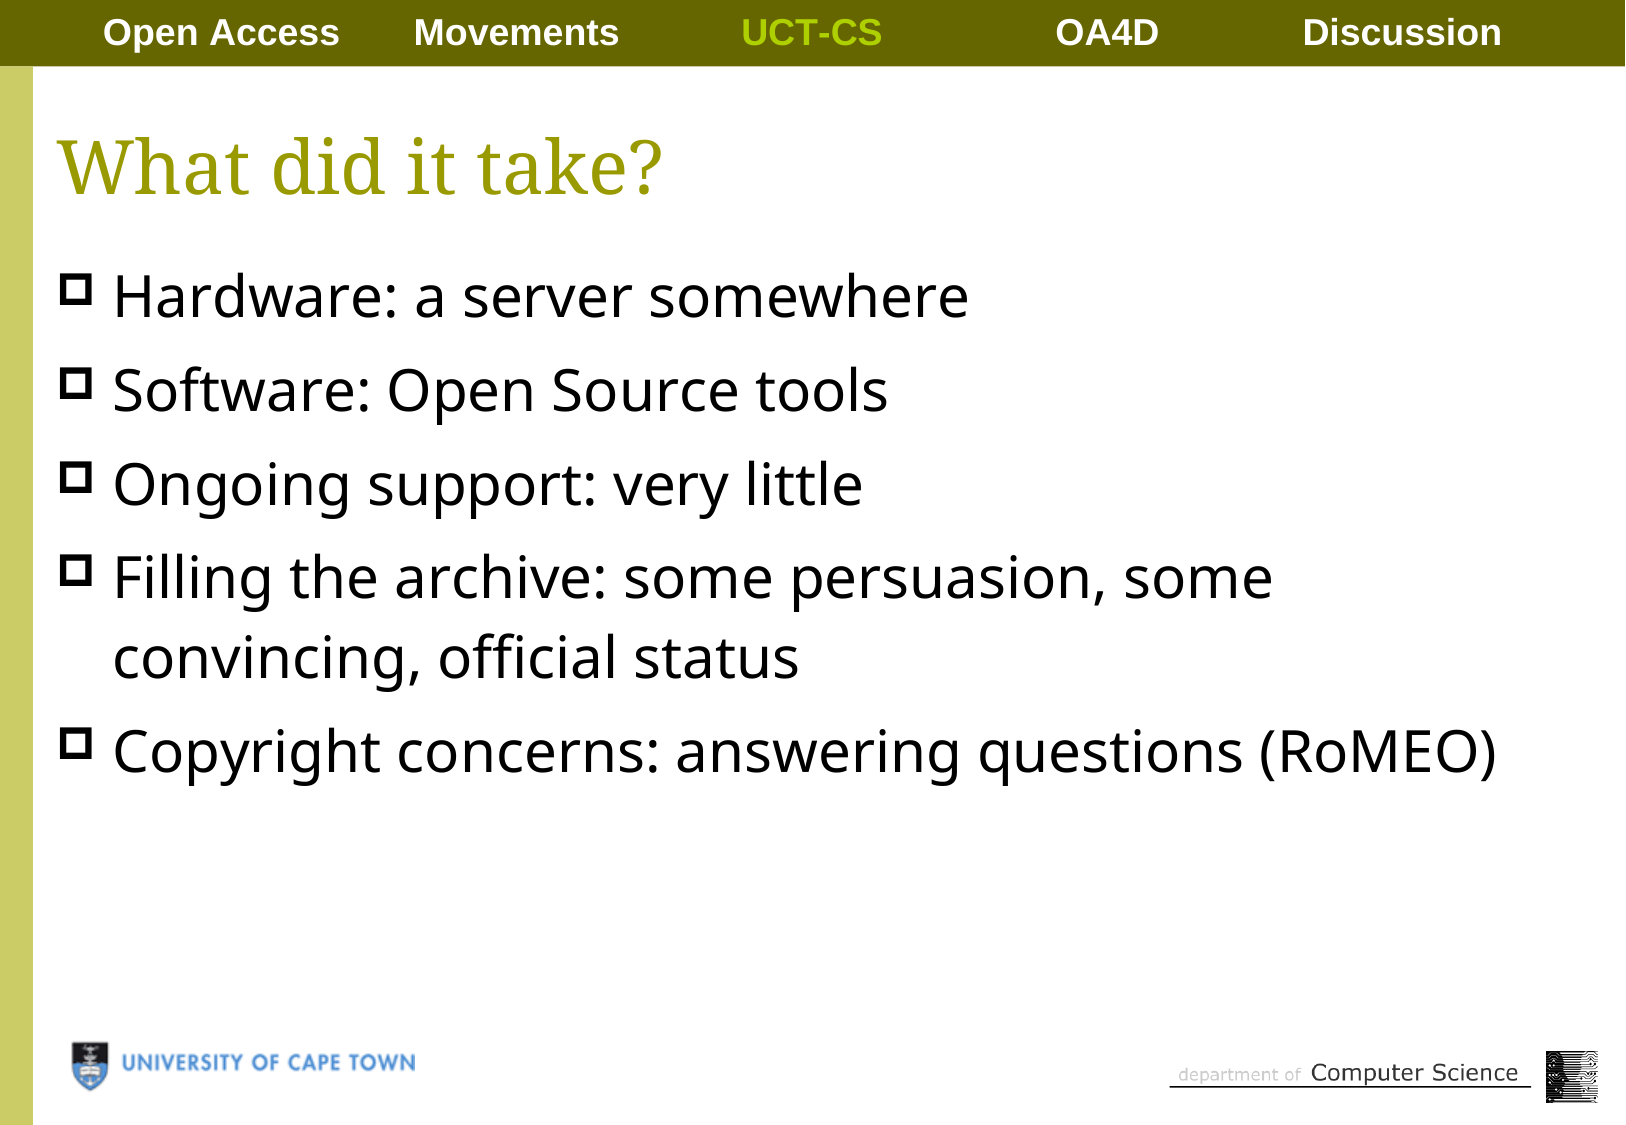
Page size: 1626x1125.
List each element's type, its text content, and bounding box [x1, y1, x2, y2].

text_box Open Access Movements UCT-CS OA4D Discussion [29, 0, 1595, 61]
picture [1169, 1043, 1532, 1091]
title What did it take? [56, 109, 1543, 222]
list Hardware: a server somewhere Software: Open Source tools Ongoing support: very little Filling the archive: some persuasion, some convincing, official status Copyright concerns: answering questions (RoMEO) [56, 255, 1544, 991]
picture [1546, 1051, 1598, 1103]
picture [61, 1024, 415, 1103]
